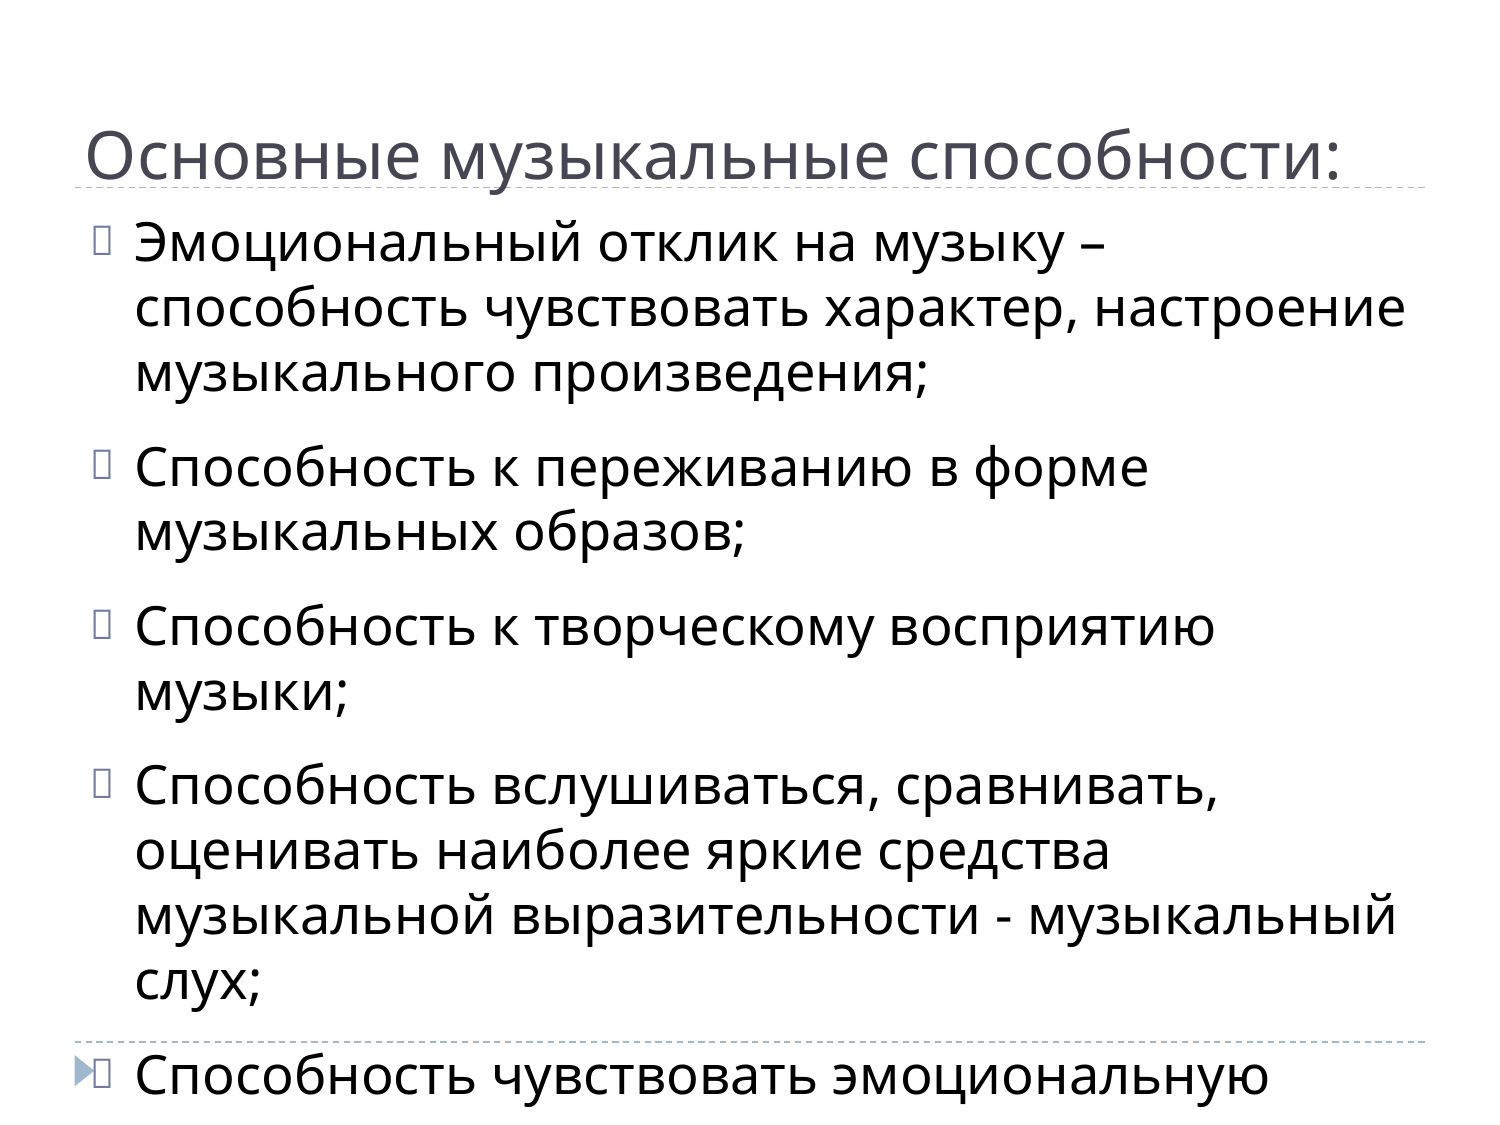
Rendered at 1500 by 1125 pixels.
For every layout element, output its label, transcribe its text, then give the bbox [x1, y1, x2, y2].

list Эмоциональный отклик на музыку – способность чувствовать характер, настроение музыкального произведения; Способность к переживанию в форме музыкальных образов; Способность к творческому восприятию музыки; Способность вслушиваться, сравнивать, оценивать наиболее яркие средства музыкальной выразительности - музыкальный слух; Способность чувствовать эмоциональную выразительность звуковысотного движения - ладовое чувство; Способность активно – двигательного переживания музыки, ощущение его воспроизведения - чувство ритма. [75, 200, 1425, 1010]
title Основные музыкальные способности: [70, 105, 1421, 268]
